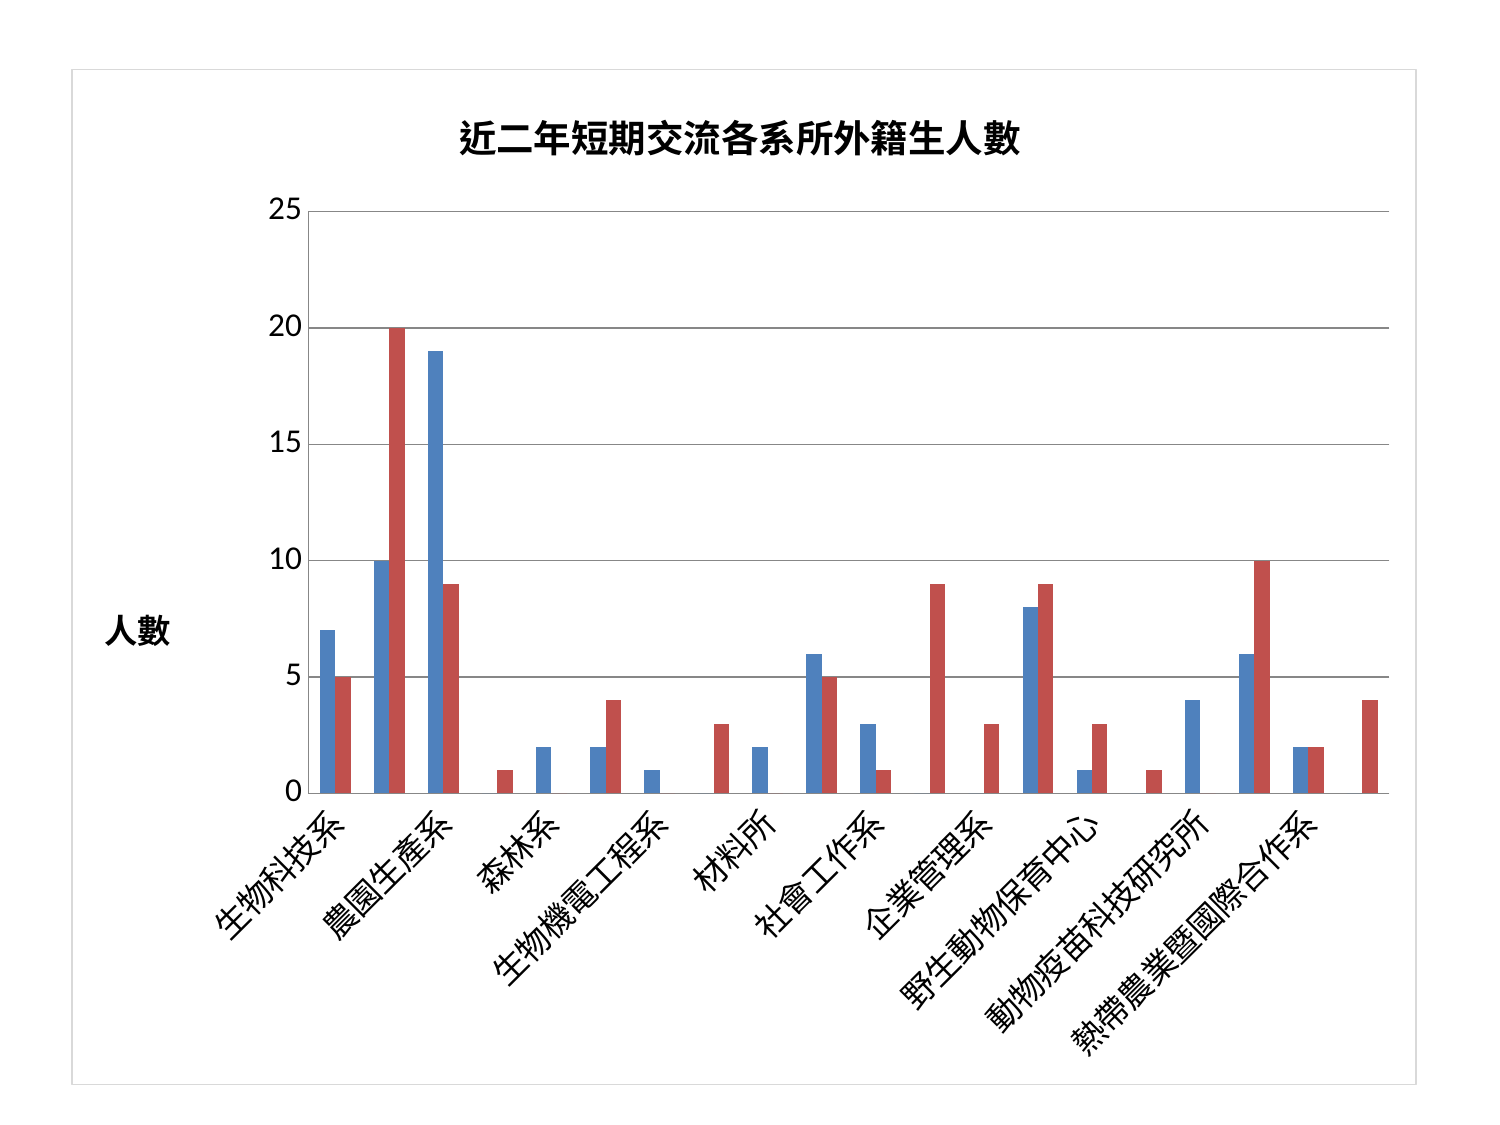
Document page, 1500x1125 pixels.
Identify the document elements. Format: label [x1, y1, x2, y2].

chart [70, 68, 1417, 1086]
